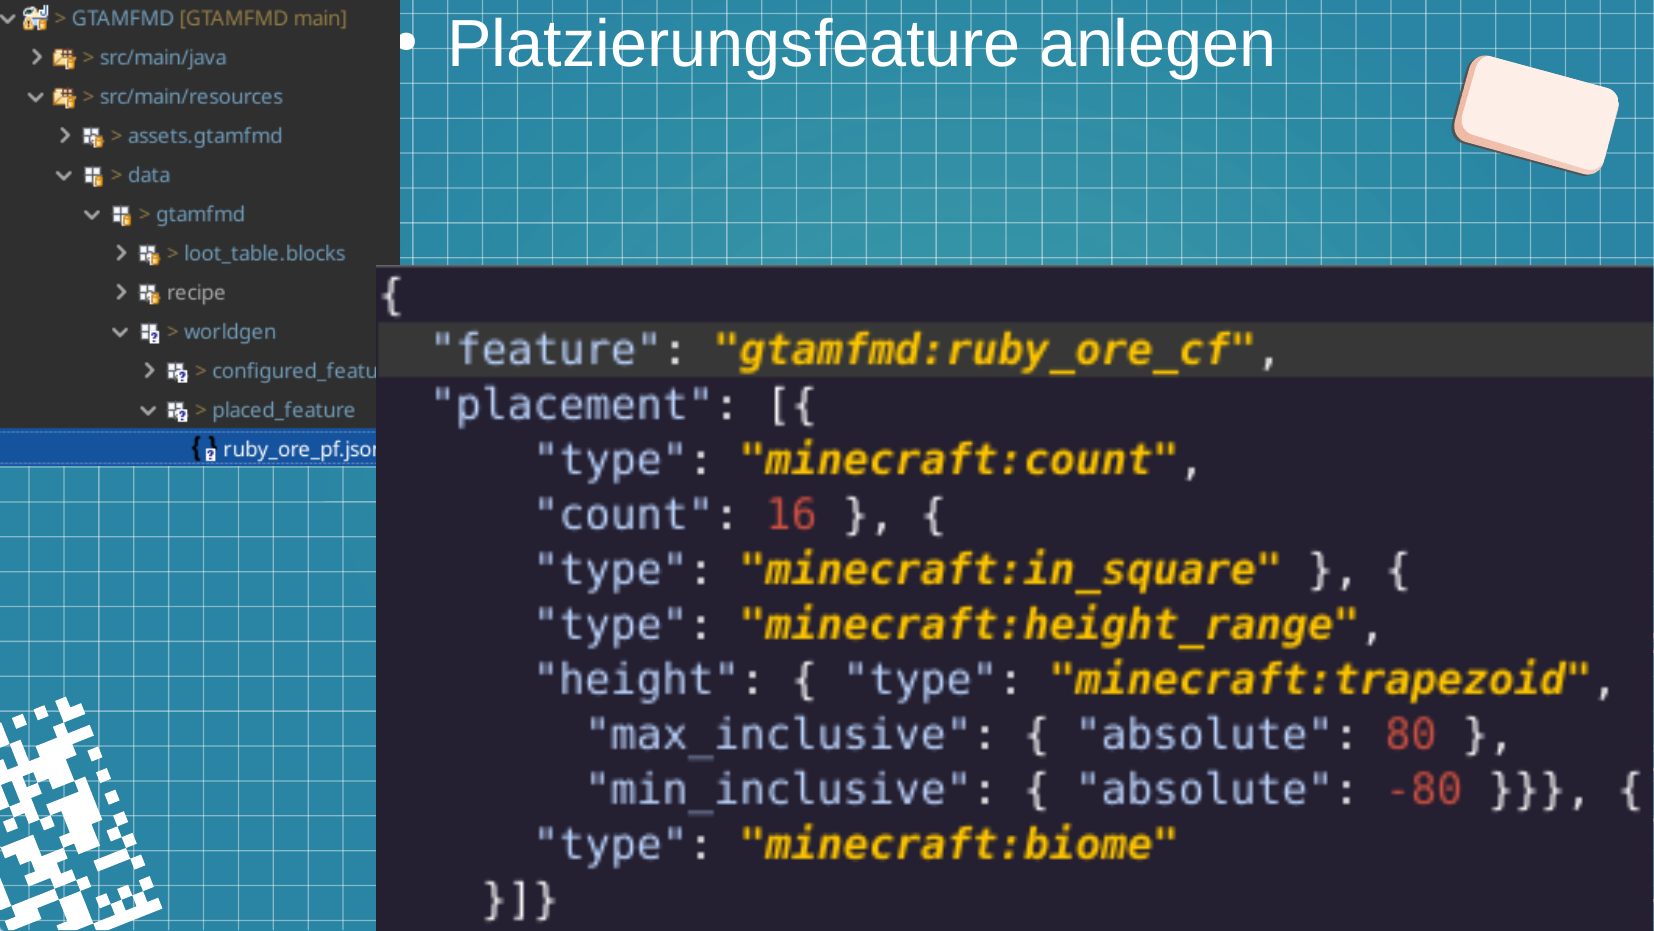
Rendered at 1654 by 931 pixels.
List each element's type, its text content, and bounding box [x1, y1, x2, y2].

picture [0, 0, 1654, 931]
list Platzierungsfeature anlegen [400, 5, 1595, 89]
